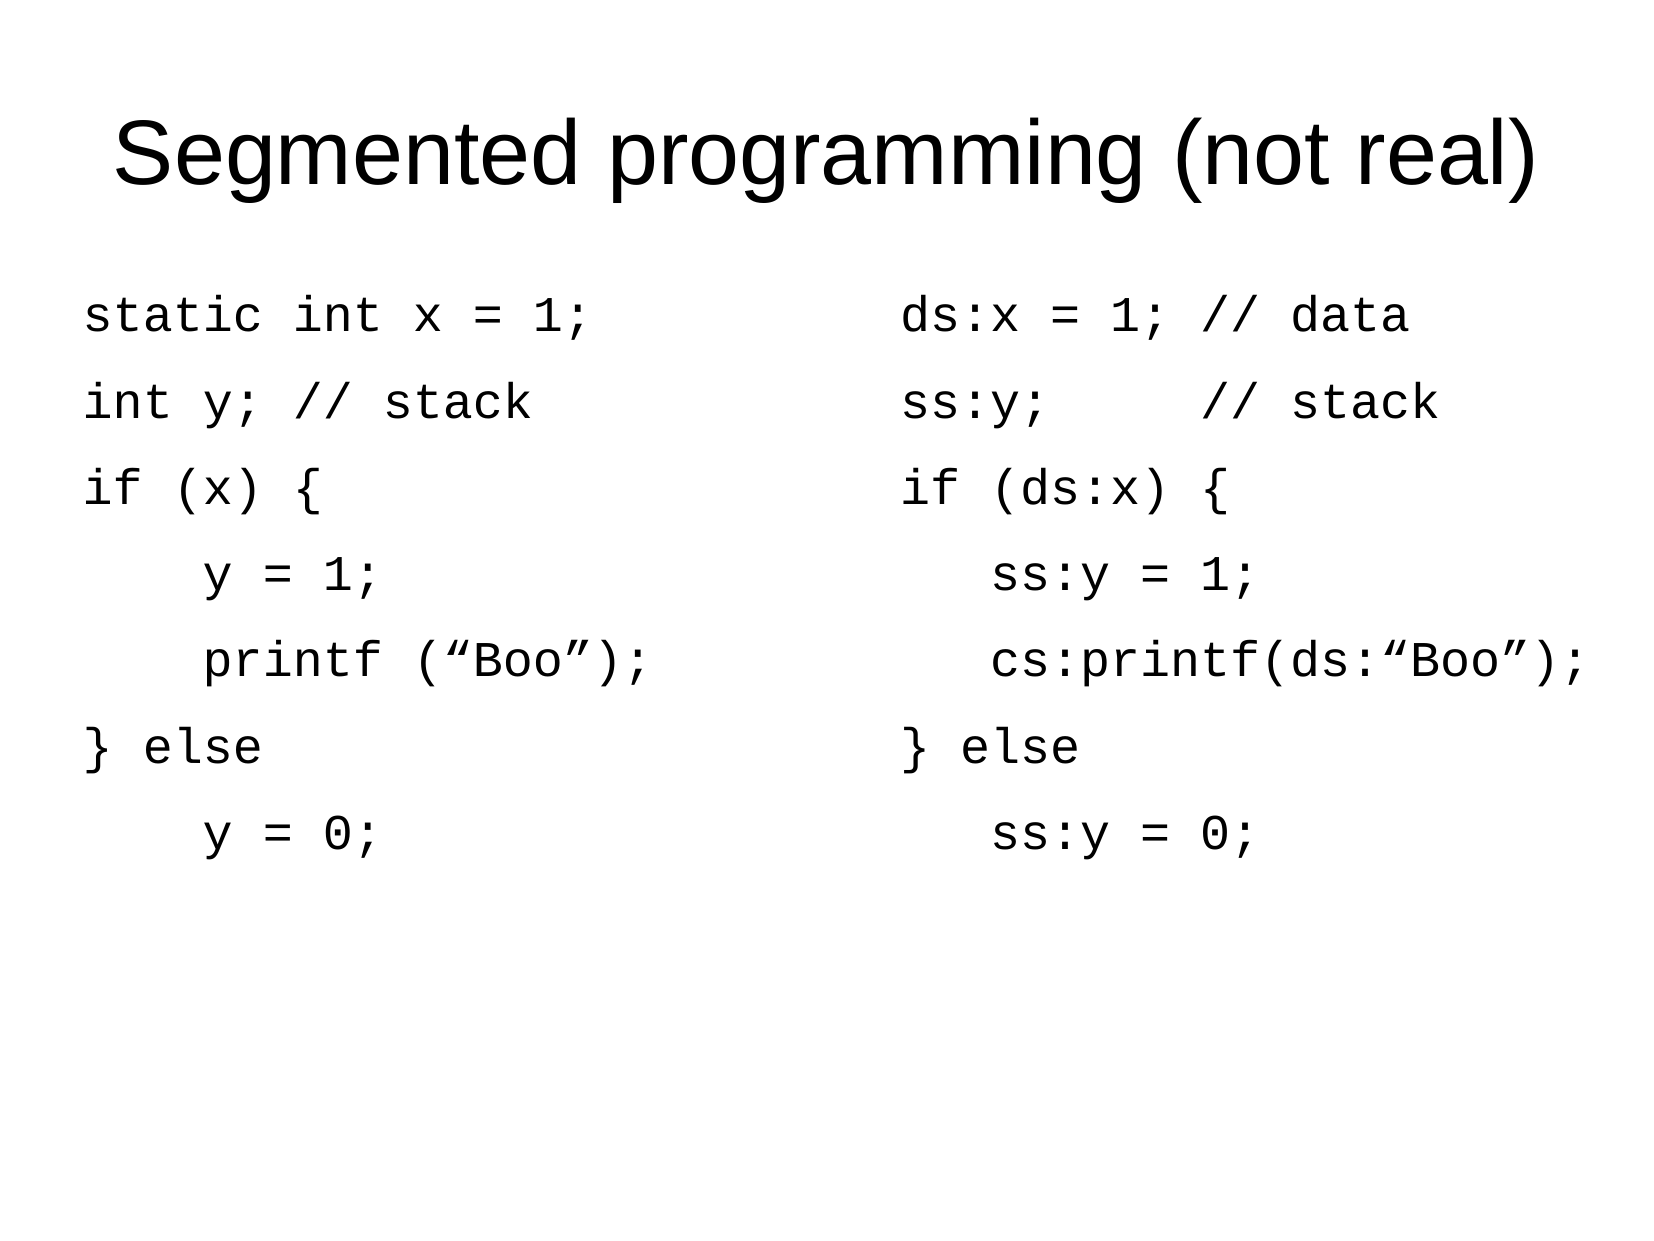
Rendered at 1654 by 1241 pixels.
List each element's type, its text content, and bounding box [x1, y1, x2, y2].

list ds:x = 1; // data ss:y; // stack if (ds:x) { ss:y = 1; cs:printf(ds:“Boo”); } else ss:y = 0; [900, 290, 1613, 1010]
list static int x = 1; int y; // stack if (x) { y = 1; printf (“Boo”); } else y = 0; [82, 290, 809, 1010]
title Segmented programming (not real) [82, 49, 1571, 257]
